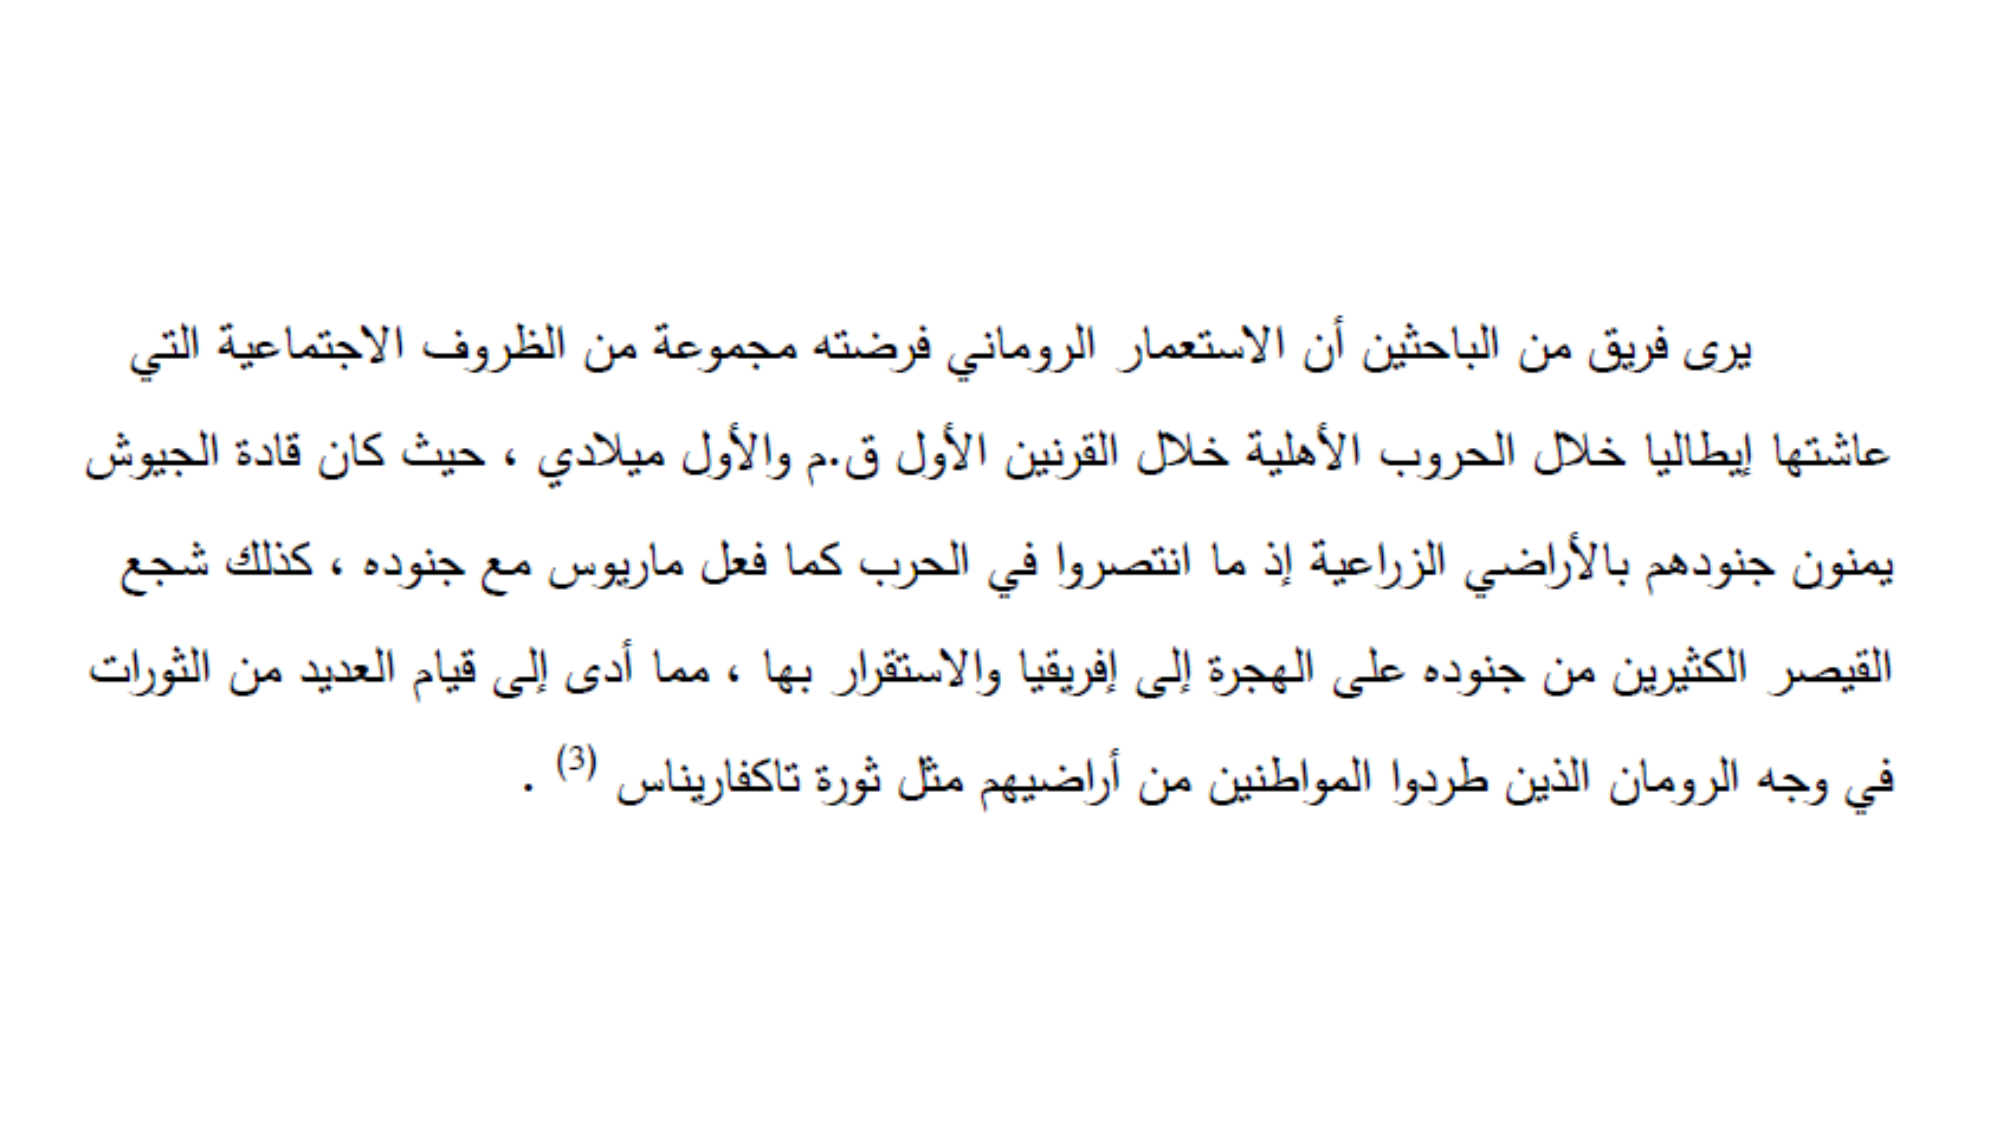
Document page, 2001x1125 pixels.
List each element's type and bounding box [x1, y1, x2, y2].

picture [64, 290, 1936, 835]
